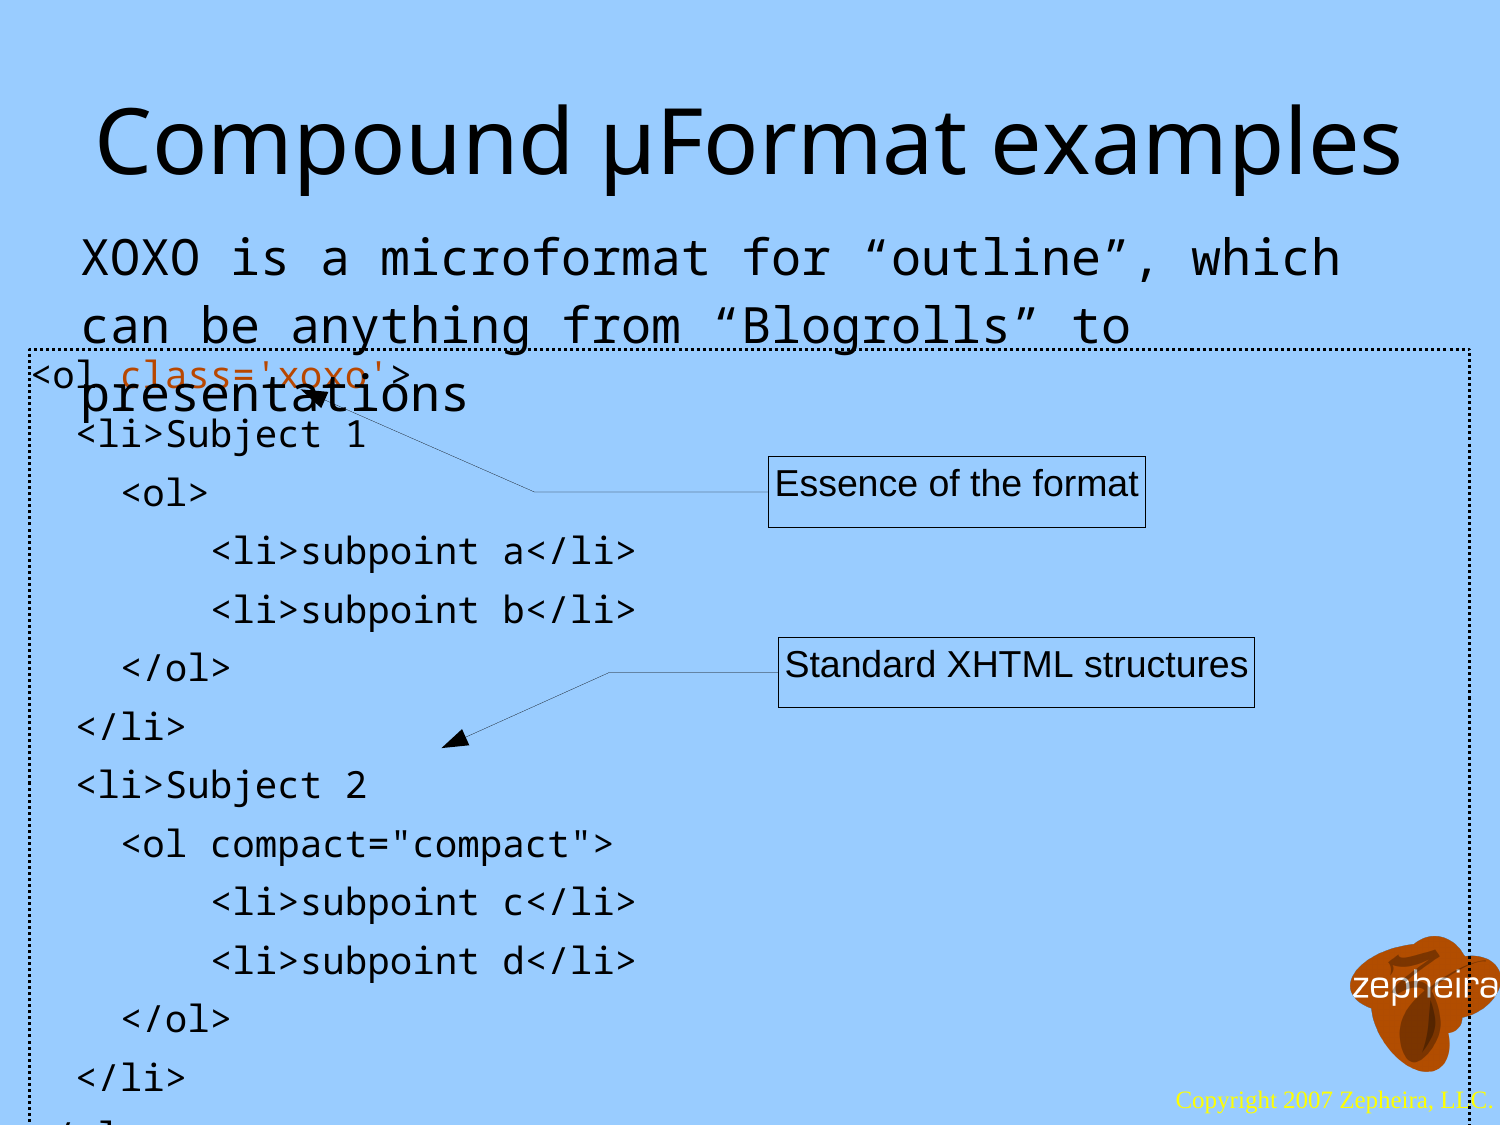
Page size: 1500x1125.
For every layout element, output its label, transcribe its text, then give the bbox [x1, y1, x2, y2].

list XOXO is a microformat for “outline”, which can be anything from “Blogrolls” to presentations [80, 221, 1387, 352]
text_box Essence of the format [768, 456, 1146, 528]
text_box Standard XHTML structures [778, 637, 1255, 708]
title Compound μFormat examples [75, 45, 1426, 233]
list <ol class='xoxo'> <li>Subject 1 <ol> <li>subpoint a</li> <li>subpoint b</li> </ol> </li> <li>Subject 2 <ol compact="compact"> <li>subpoint c</li> <li>subpoint d</li> </ol> </li> </ol> [29, 349, 1470, 1038]
picture [1350, 936, 1500, 1072]
